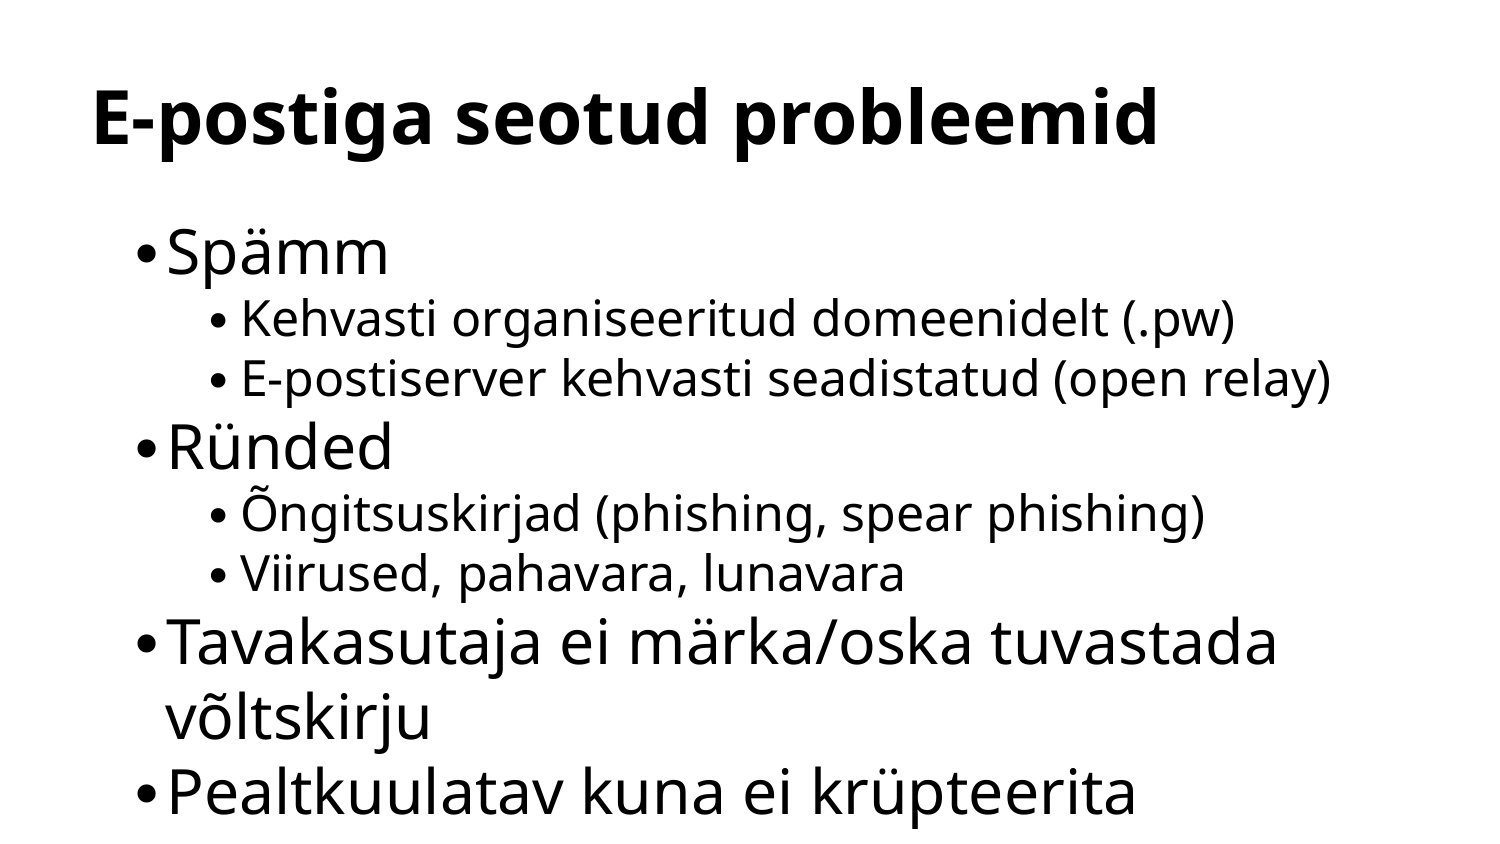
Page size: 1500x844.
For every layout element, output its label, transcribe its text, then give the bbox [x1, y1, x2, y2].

title E-postiga seotud probleemid [75, 33, 1425, 175]
list Spämm Kehvasti organiseeritud domeenidelt (.pw) E-postiserver kehvasti seadistatud (open relay) Ründed Õngitsuskirjad (phishing, spear phishing) Viirused, pahavara, lunavara Tavakasutaja ei märka/oska tuvastada võltskirju Pealtkuulatav kuna ei krüpteerita [75, 196, 1425, 808]
